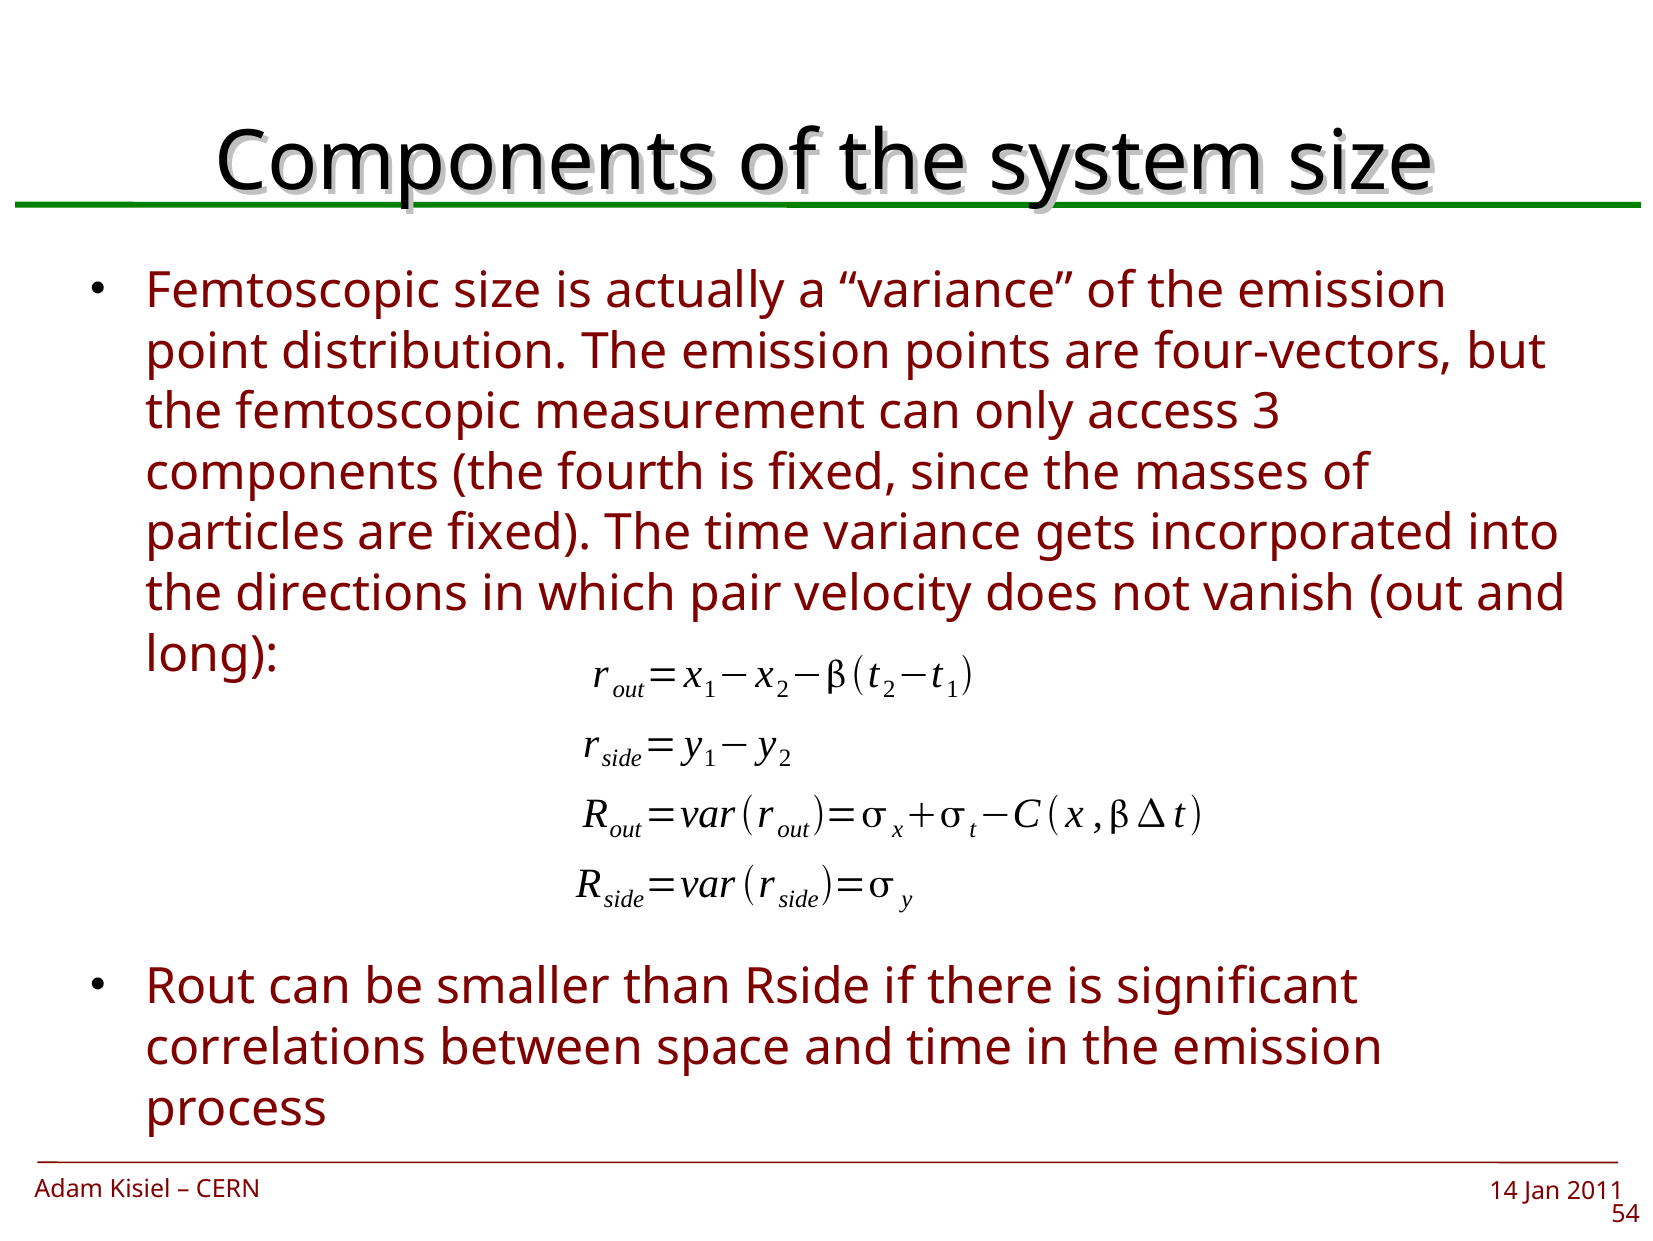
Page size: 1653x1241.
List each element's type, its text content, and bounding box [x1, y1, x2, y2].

chart [566, 860, 918, 913]
chart [573, 790, 1209, 843]
title Components of the system size [119, 60, 1531, 253]
chart [575, 719, 798, 773]
chart [585, 650, 980, 702]
list Femtoscopic size is actually a “variance” of the emission point distribution. The emission points are four-vectors, but the femtoscopic measurement can only access 3 components (the fourth is fixed, since the masses of particles are fixed). The time variance gets incorporated into the directions in which pair velocity does not vanish (out and long): Rout can be smaller than Rside if there is significant correlations between space and time in the emission process [89, 257, 1568, 1161]
